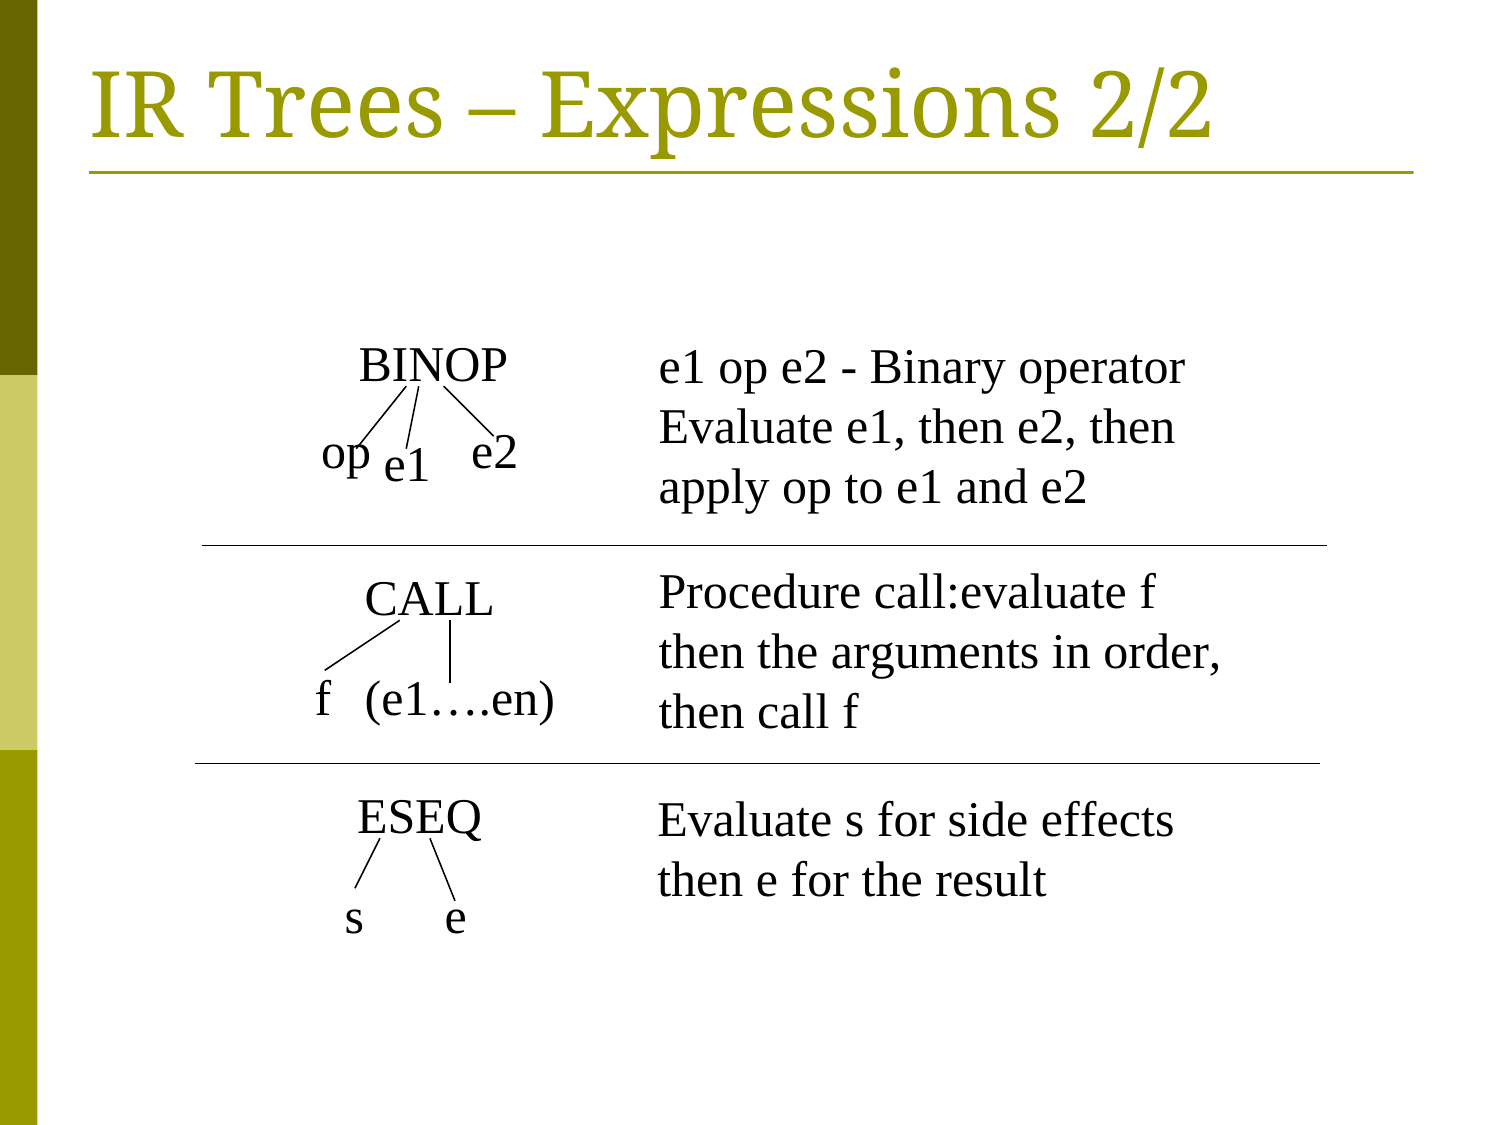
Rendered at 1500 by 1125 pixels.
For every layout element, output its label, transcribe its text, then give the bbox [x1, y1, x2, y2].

text_box Procedure call:evaluate f then the arguments in order, then call f [643, 550, 1244, 747]
text_box op [306, 411, 384, 487]
text_box e1 op e2 - Binary operator Evaluate e1, then e2, then apply op to e1 and e2 [643, 326, 1219, 522]
text_box op [354, 447, 365, 467]
text_box f [299, 657, 349, 734]
text_box ESEQ [342, 775, 580, 852]
text_box op [379, 411, 407, 423]
text_box e1 [368, 423, 375, 431]
text_box e2 [456, 411, 557, 487]
text_box (e1….en) [349, 657, 571, 734]
text_box e1 [368, 423, 469, 500]
text_box op [362, 437, 368, 449]
text_box s [329, 875, 380, 952]
text_box BINOP [343, 323, 582, 400]
title IR Trees – Expressions 2/2 [75, 45, 1426, 173]
text_box Evaluate s for side effects then e for the result [642, 778, 1243, 914]
text_box CALL [349, 557, 588, 634]
text_box e [429, 875, 480, 952]
